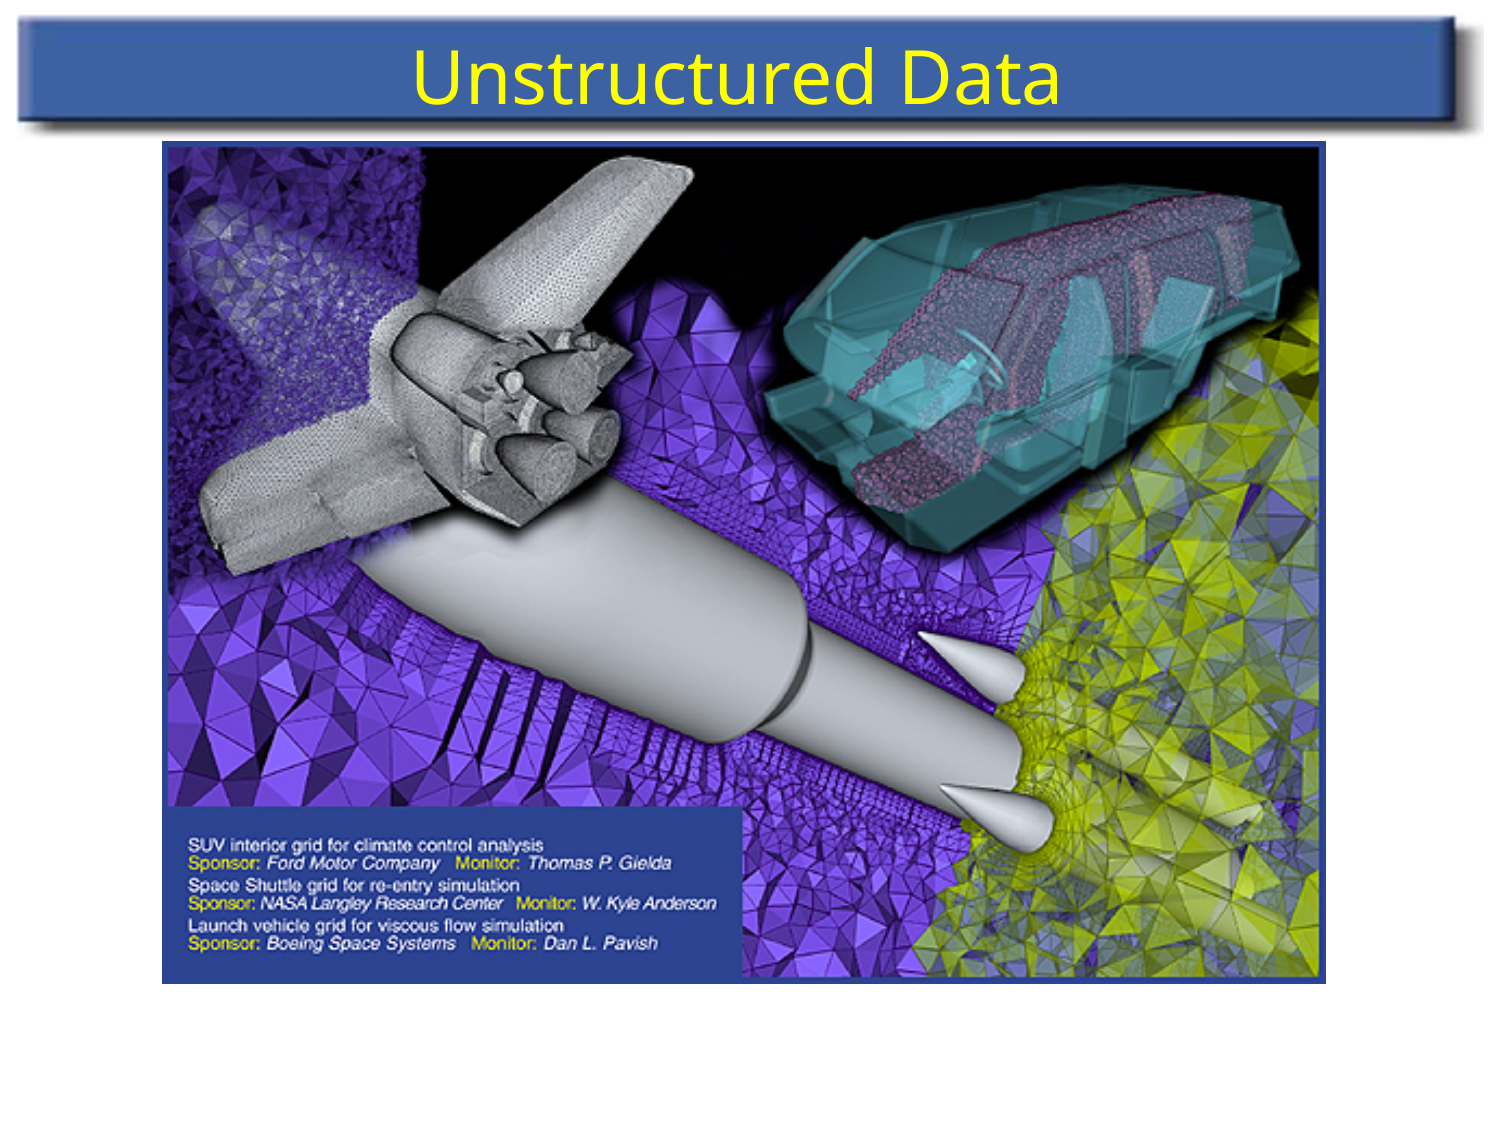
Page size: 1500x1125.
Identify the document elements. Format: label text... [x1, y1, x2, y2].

picture [16, 13, 1484, 984]
title Unstructured Data [99, 22, 1375, 128]
